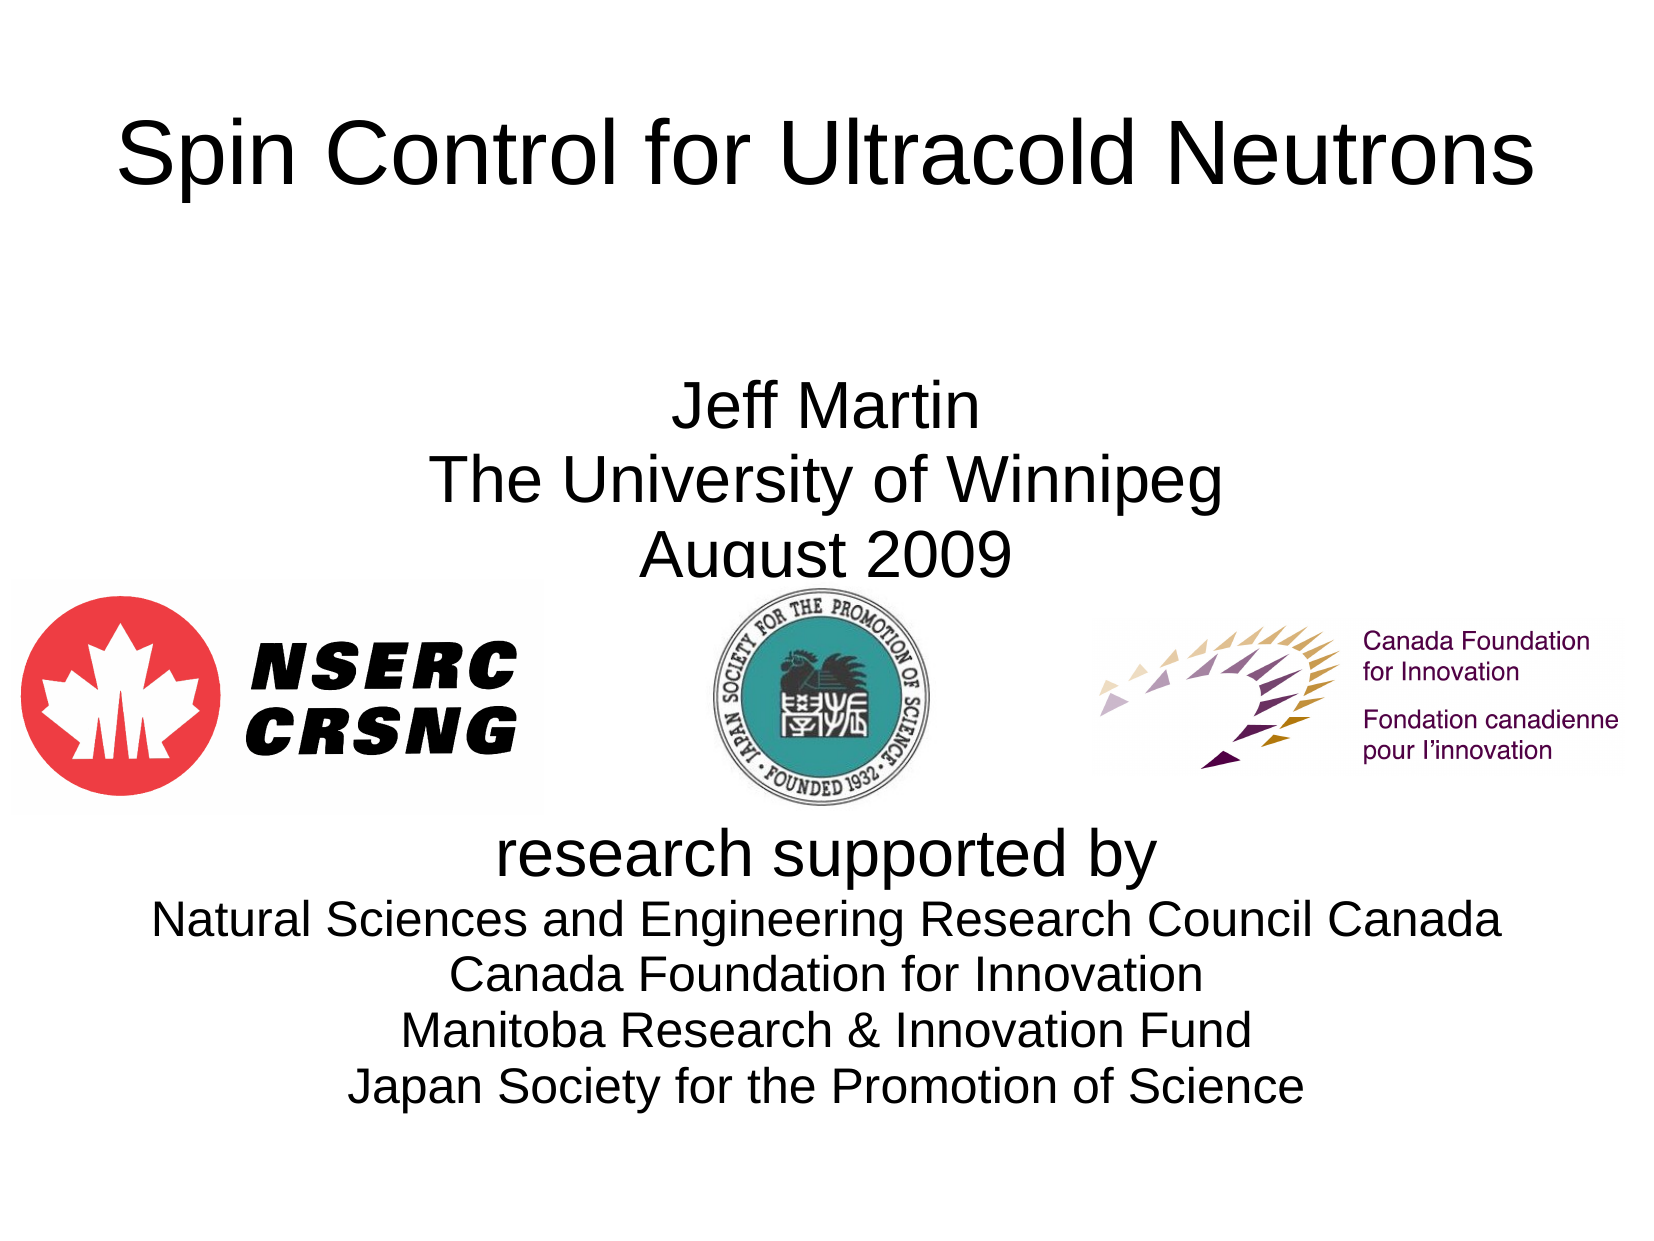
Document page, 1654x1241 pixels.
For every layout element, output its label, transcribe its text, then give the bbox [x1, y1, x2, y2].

picture [705, 578, 939, 815]
title Spin Control for Ultracold Neutrons [82, 56, 1571, 250]
subtitle Jeff Martin The University of Winnipeg August 2009 research supported by Natural Sciences and Engineering Research Council Canada Canada Foundation for Innovation Manitoba Research & Innovation Fund Japan Society for the Promotion of Science [82, 326, 1571, 1156]
picture [1092, 618, 1625, 776]
picture [11, 579, 82, 815]
